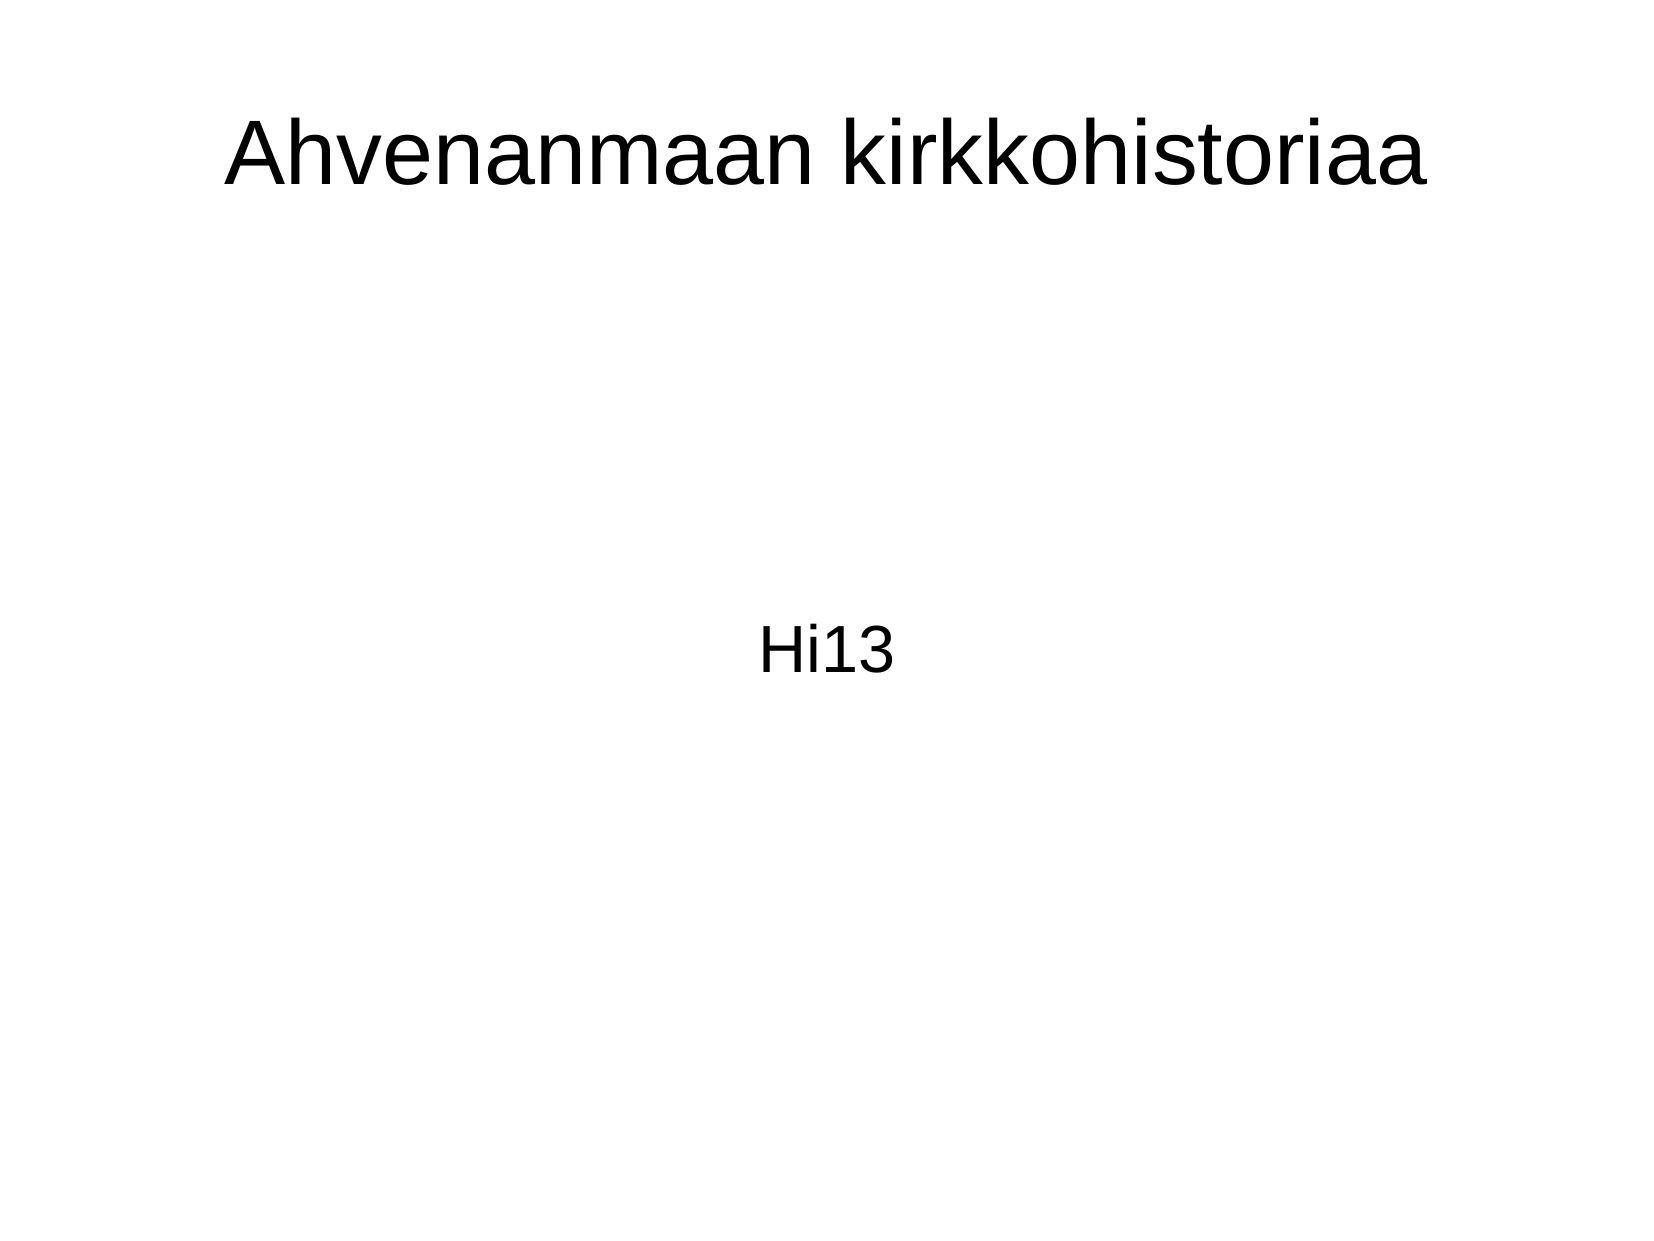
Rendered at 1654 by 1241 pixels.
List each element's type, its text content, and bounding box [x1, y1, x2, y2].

subtitle Hi13 [82, 290, 1571, 1010]
title Ahvenanmaan kirkkohistoriaa [82, 49, 1571, 257]
